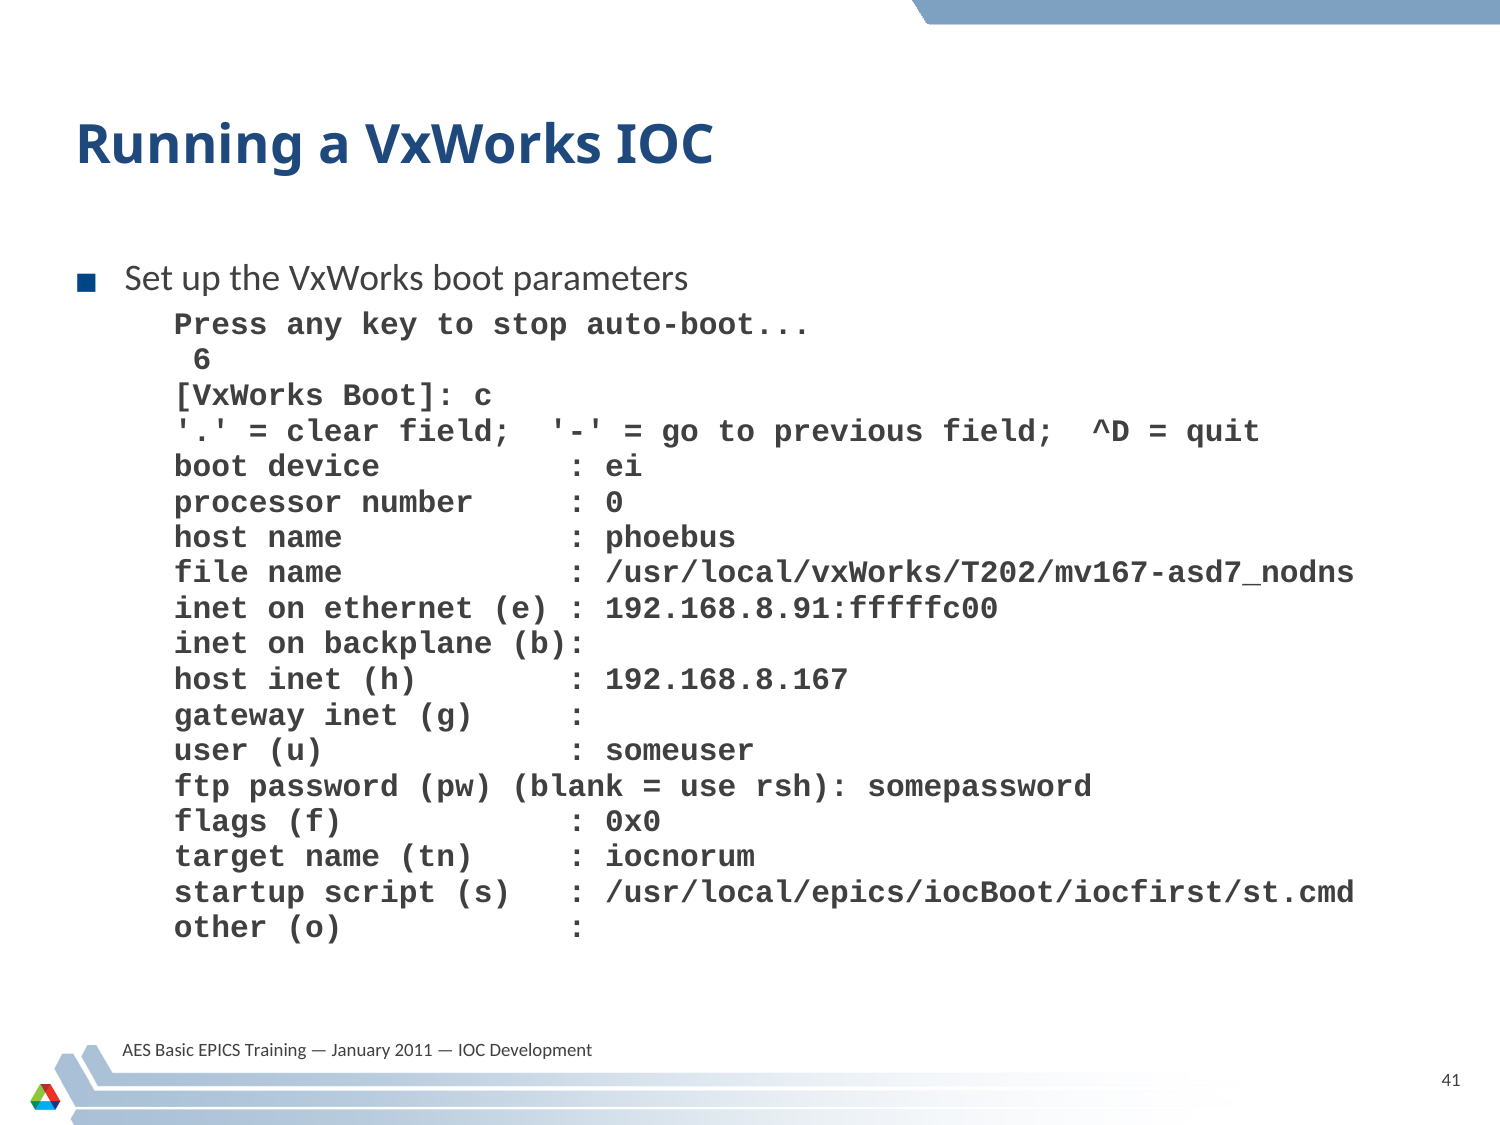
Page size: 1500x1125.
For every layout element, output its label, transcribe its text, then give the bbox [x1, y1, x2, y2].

title Running a VxWorks IOC [75, 111, 1426, 175]
picture [0, 1037, 1500, 1125]
list Set up the VxWorks boot parameters Press any key to stop auto-boot... 6 [VxWorks Boot]: c '.' = clear field; '-' = go to previous field; ^D = quit boot device : ei processor number : 0 host name : phoebus file name : /usr/local/vxWorks/T202/mv167-asd7_nodns inet on ethernet (e) : 192.168.8.91:fffffc00 inet on backplane (b): host inet (h) : 192.168.8.167 gateway inet (g) : user (u) : someuser ftp password (pw) (blank = use rsh): somepassword flags (f) : 0x0 target name (tn) : iocnorum startup script (s) : /usr/local/epics/iocBoot/iocfirst/st.cmd other (o) : [75, 262, 1426, 954]
picture [0, 0, 1500, 26]
